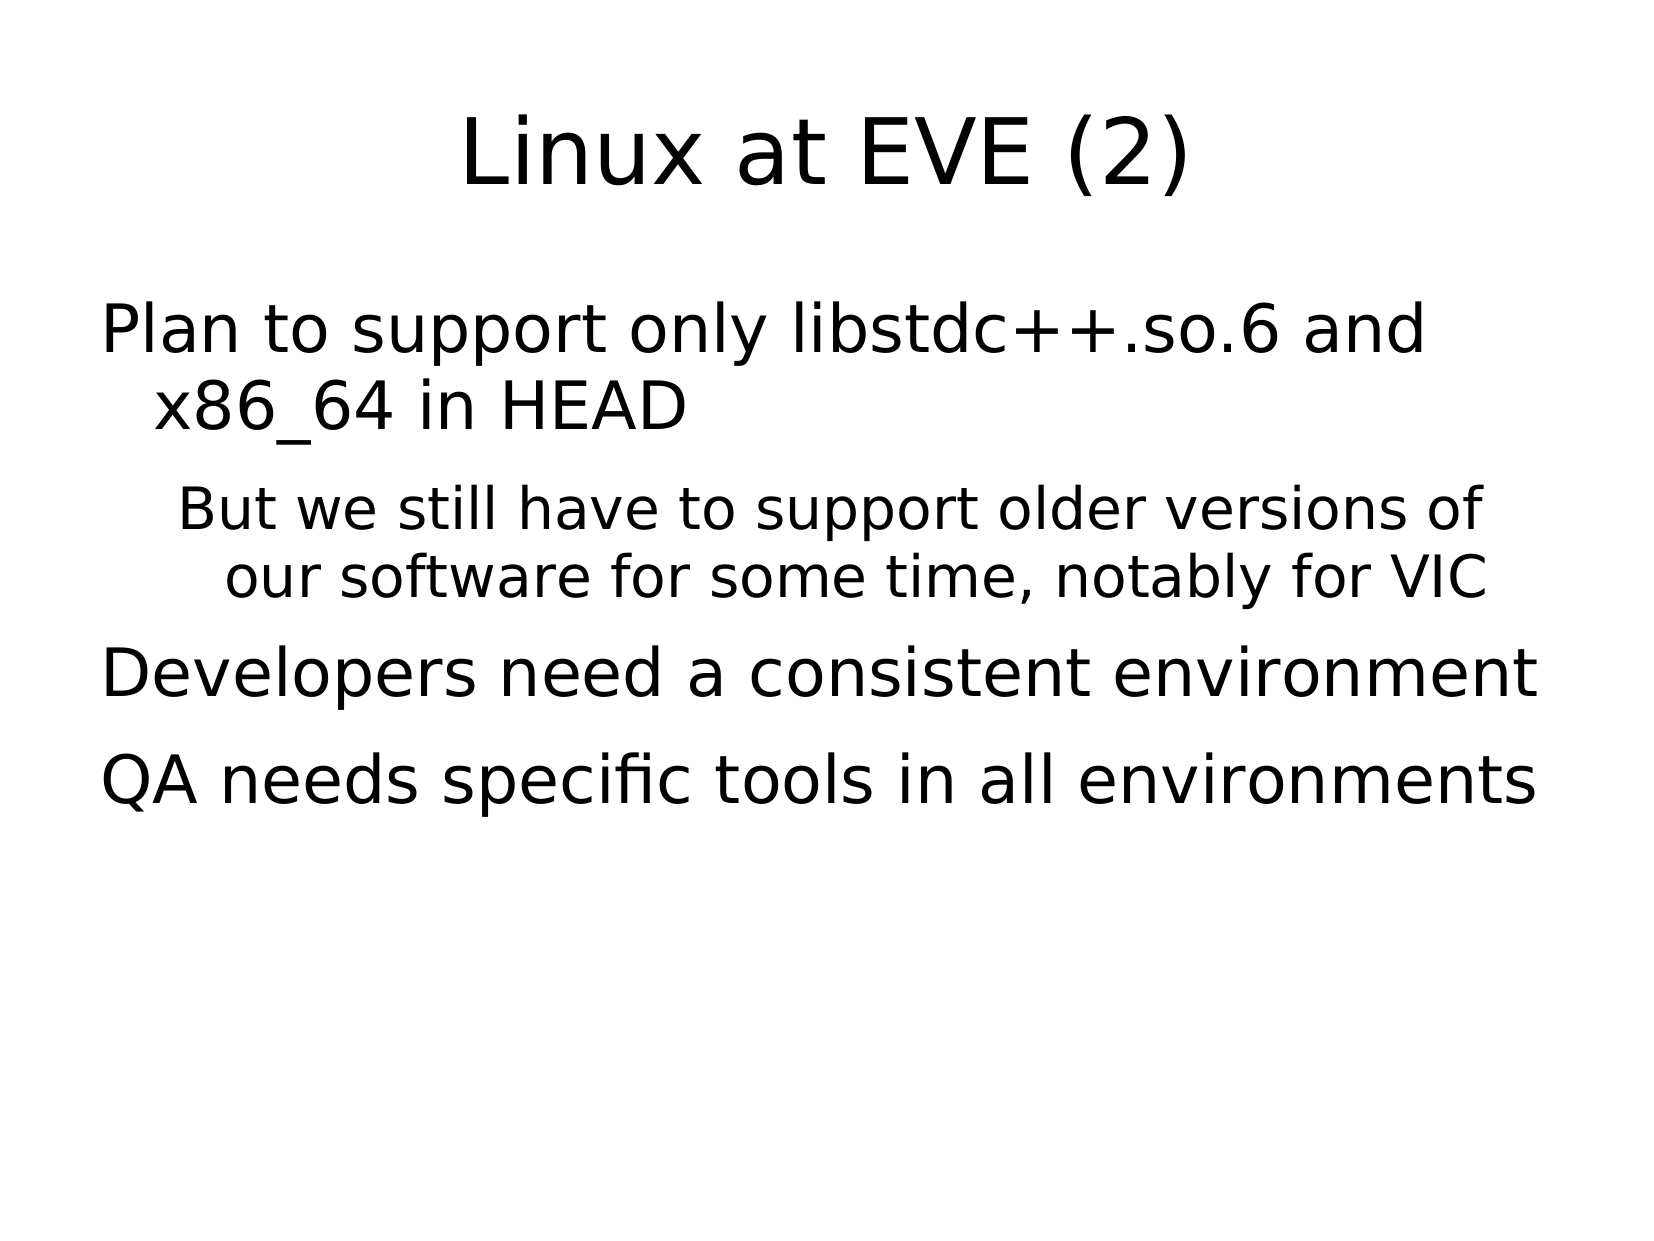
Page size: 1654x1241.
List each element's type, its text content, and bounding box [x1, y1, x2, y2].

list Plan to support only libstdc++.so.6 and x86_64 in HEAD But we still have to support older versions of our software for some time, notably for VIC Developers need a consistent environment QA needs specific tools in all environments [82, 290, 1571, 1109]
title Linux at EVE (2) [82, 49, 1571, 257]
